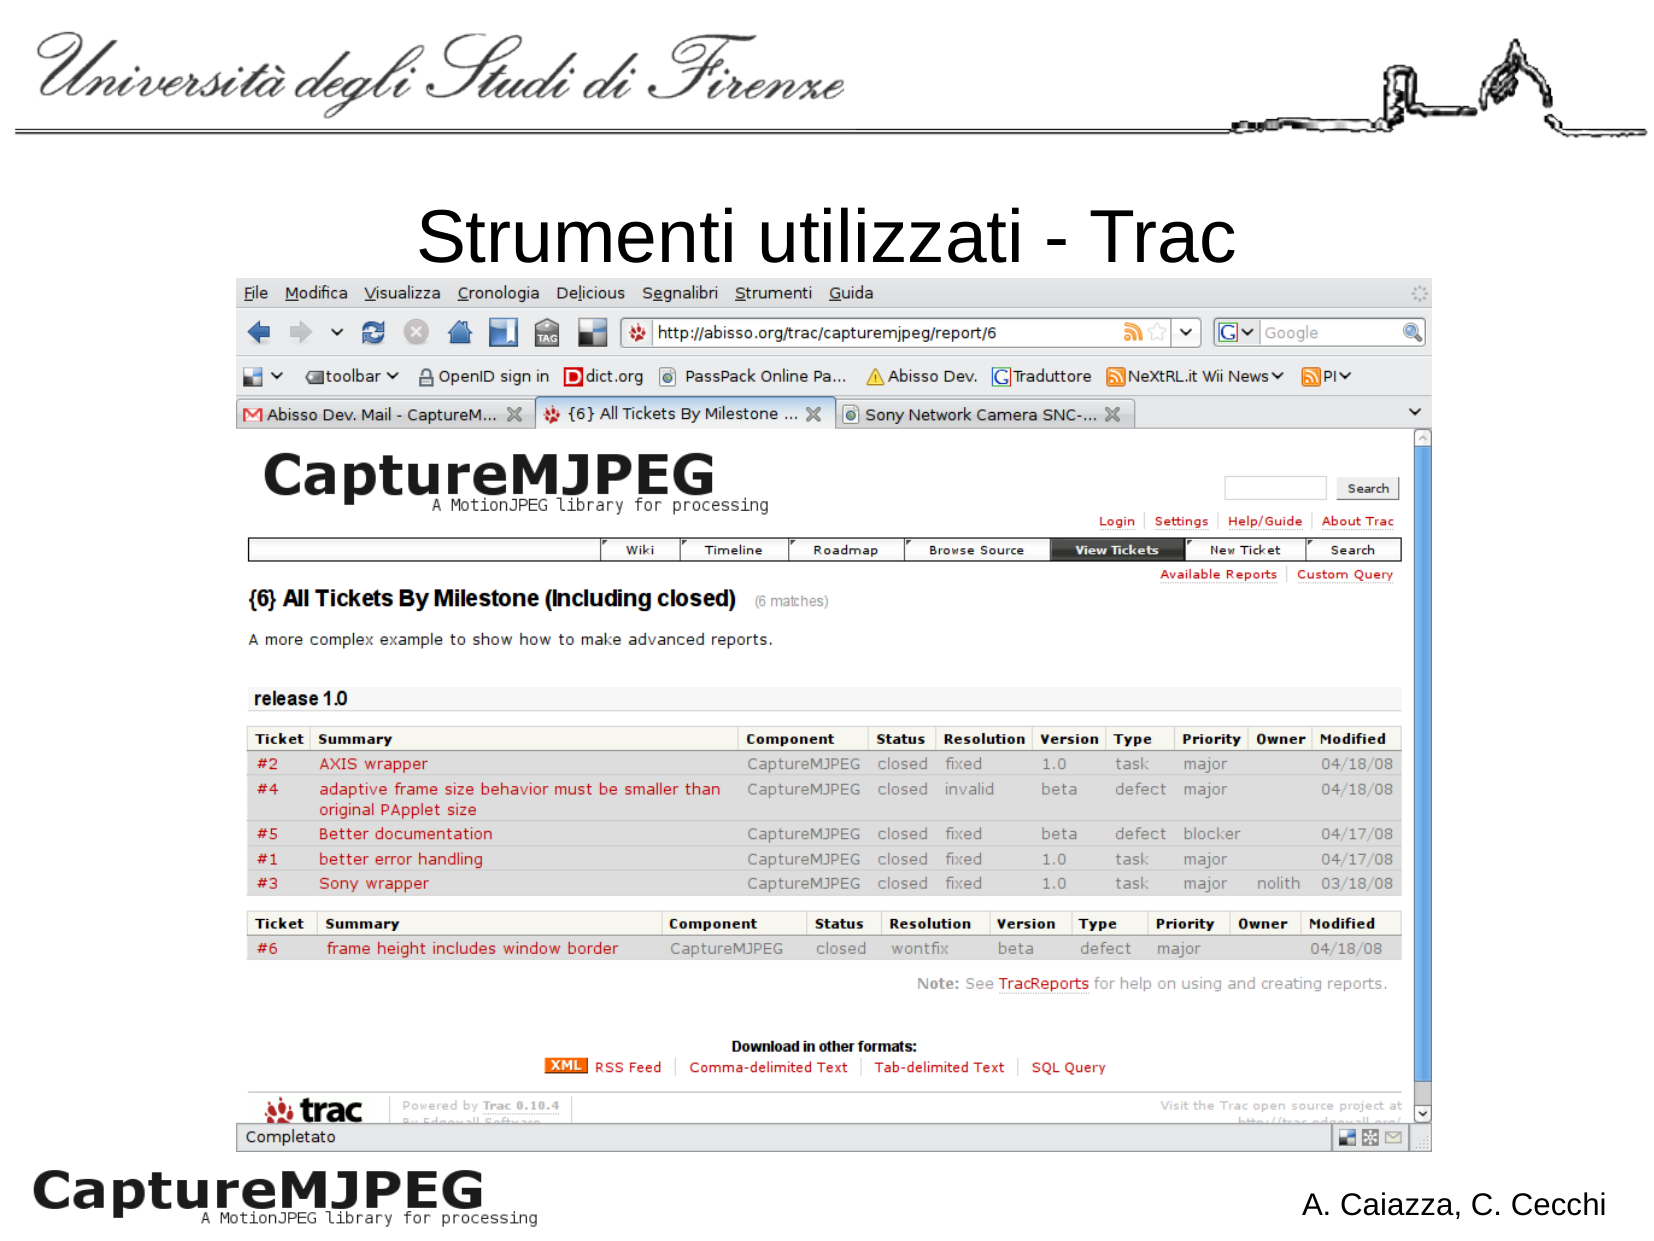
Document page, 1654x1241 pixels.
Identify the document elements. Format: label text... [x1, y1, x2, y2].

picture [17, 1159, 550, 1229]
picture [236, 278, 1432, 1152]
title Strumenti utilizzati - Trac [82, 155, 1571, 318]
picture [7, 4, 1654, 147]
